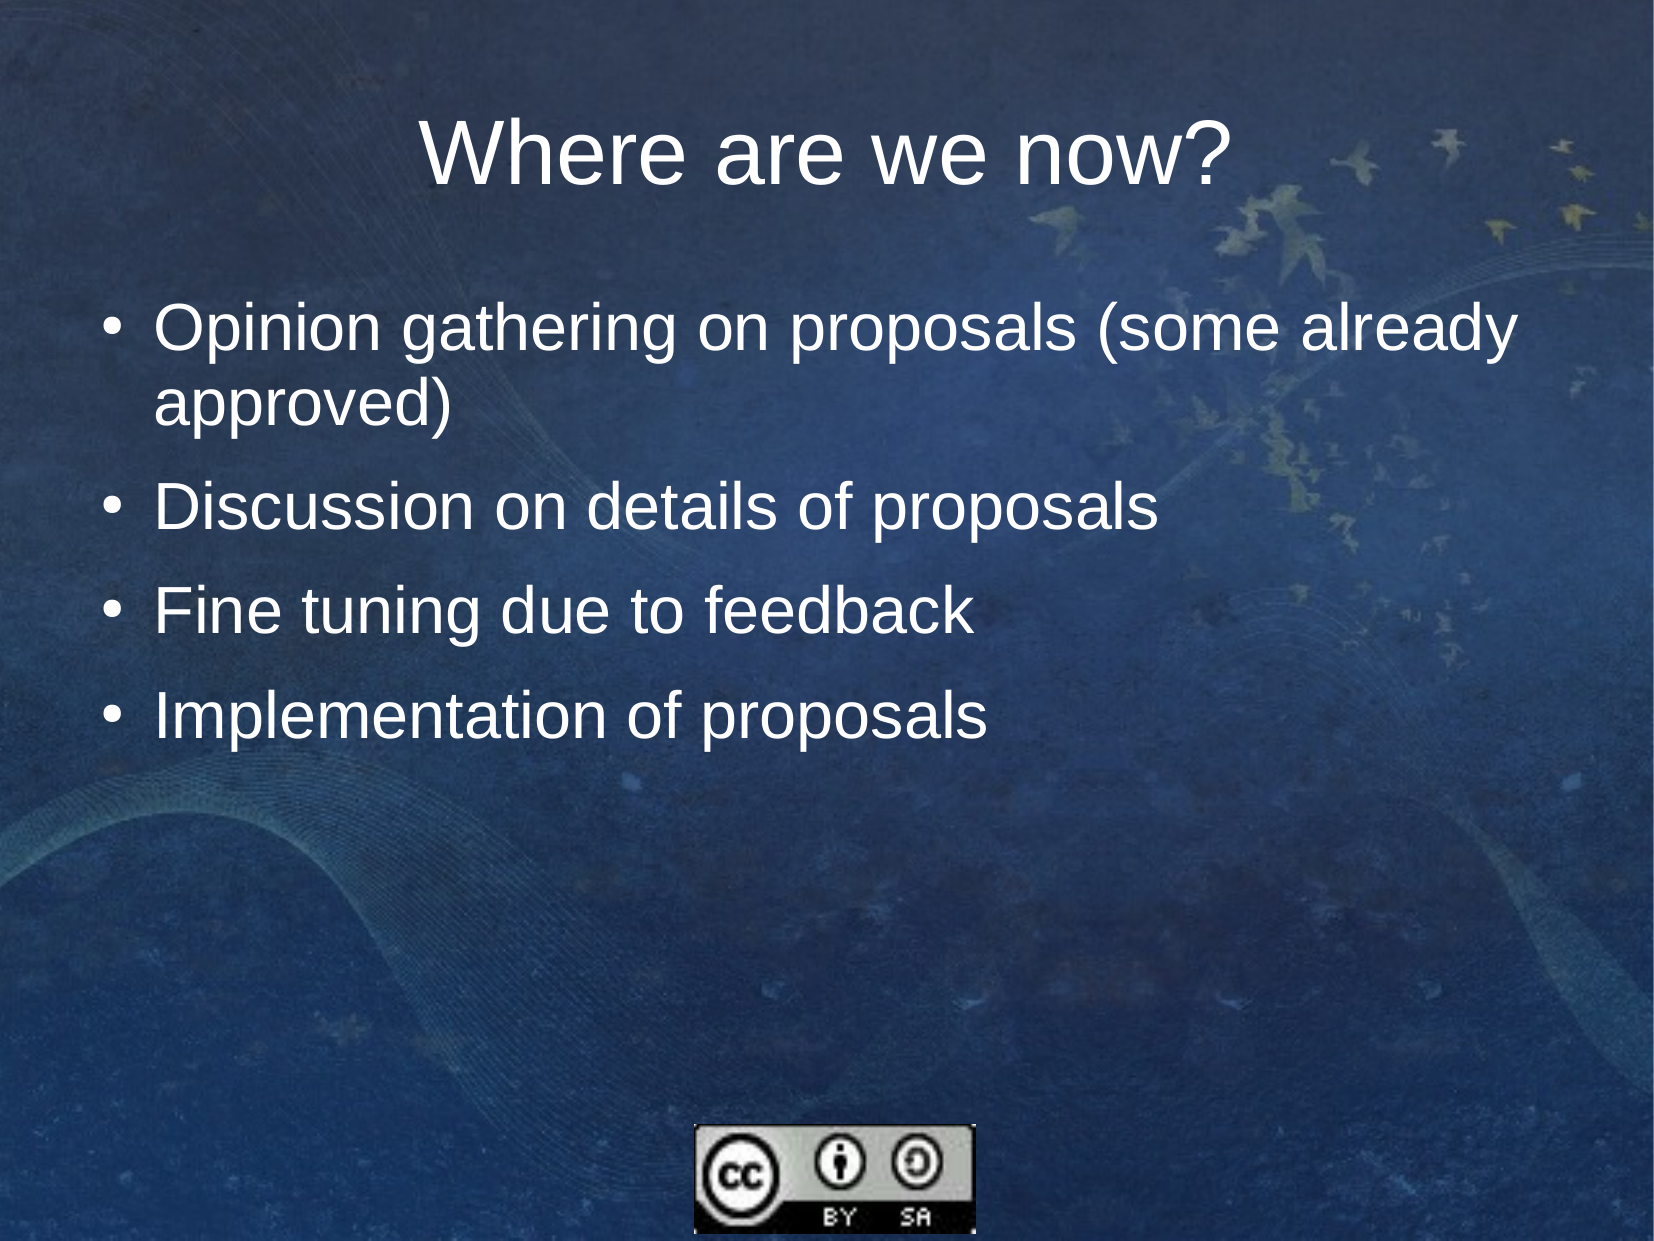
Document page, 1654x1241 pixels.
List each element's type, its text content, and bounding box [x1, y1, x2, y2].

picture [0, 0, 1654, 1241]
list Opinion gathering on proposals (some already approved) Discussion on details of proposals Fine tuning due to feedback Implementation of proposals [82, 290, 1571, 1094]
title Where are we now? [82, 56, 1571, 250]
